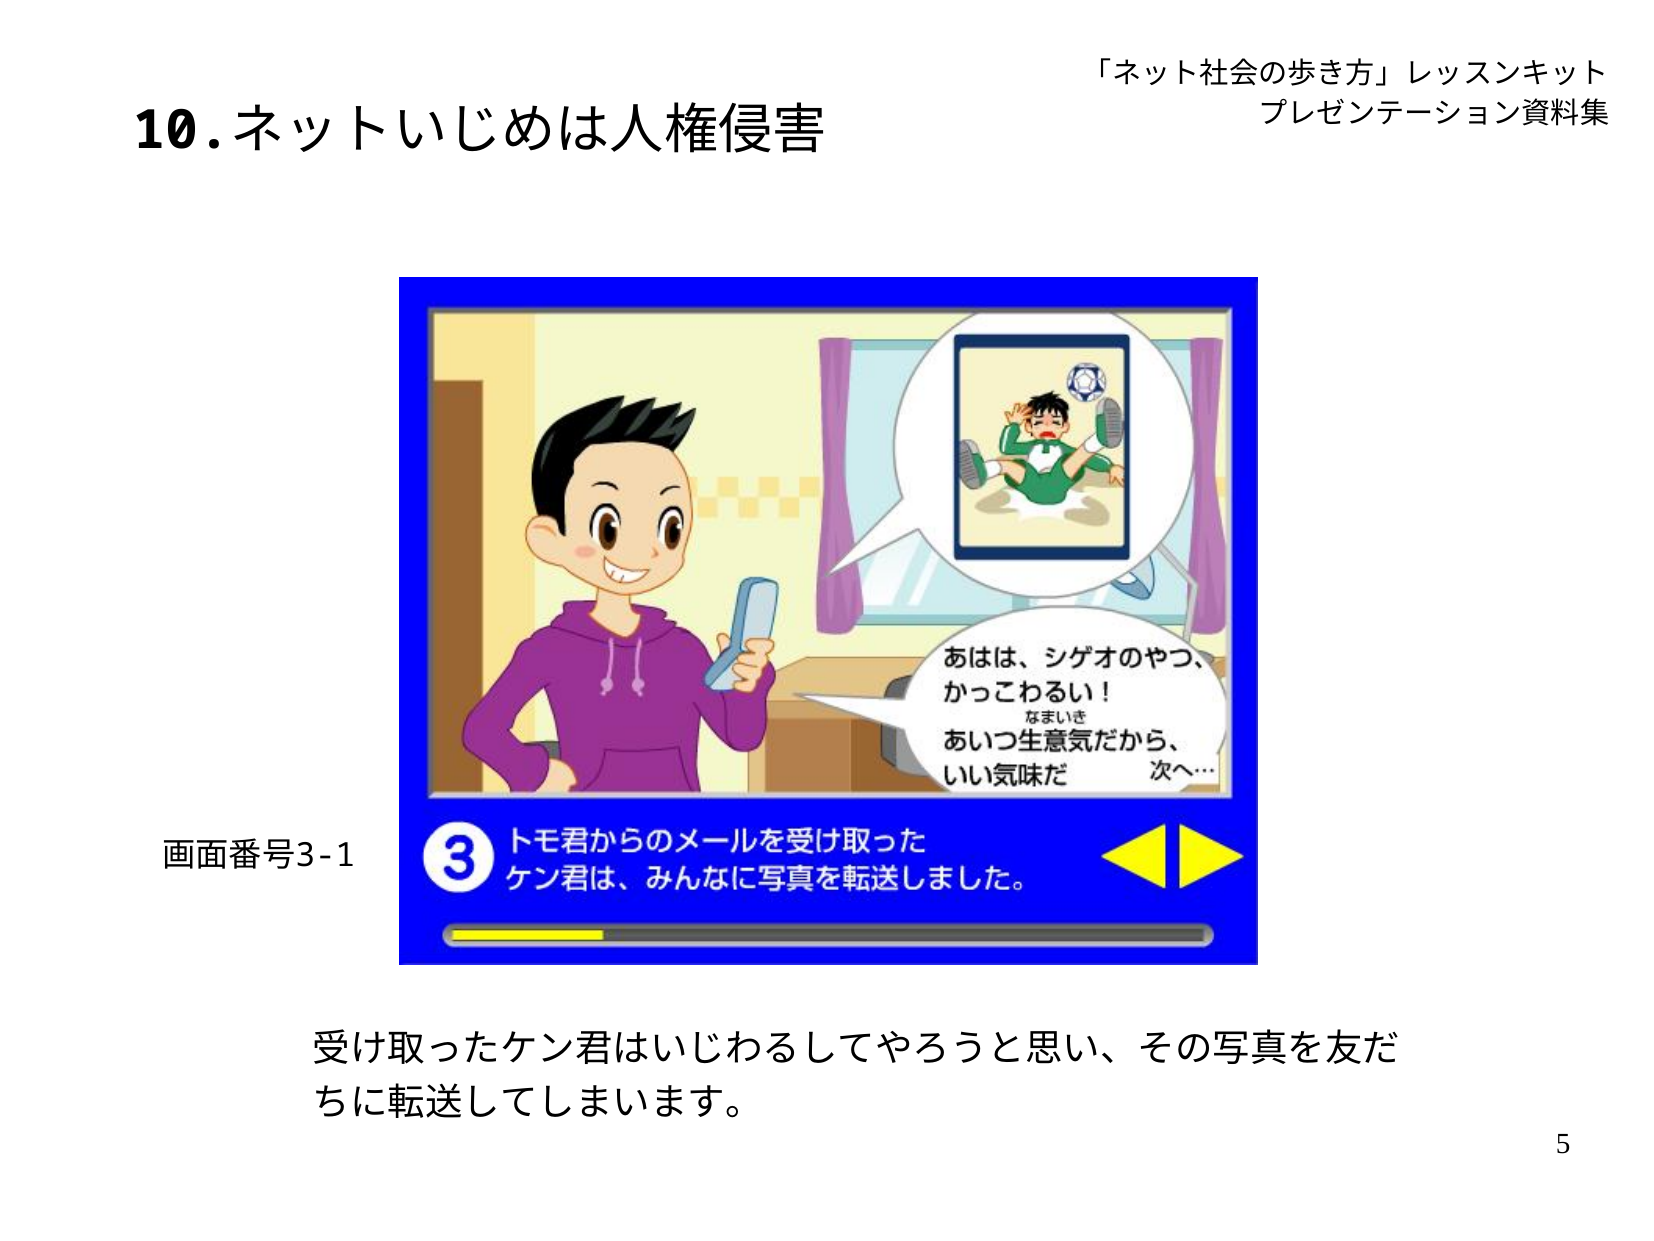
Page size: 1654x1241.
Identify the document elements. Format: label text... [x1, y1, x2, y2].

text_box 10.ネットいじめは人権侵害 [118, 88, 1093, 169]
text_box 画面番号3-1 [147, 826, 384, 882]
picture [399, 277, 1258, 965]
text_box 受け取ったケン君はいじわるしてやろうと思い、その写真を友だちに転送してしまいます。 [297, 1010, 1448, 1135]
text_box 「ネット社会の歩き方」レッスンキット プレゼンテーション資料集 [1062, 44, 1625, 139]
